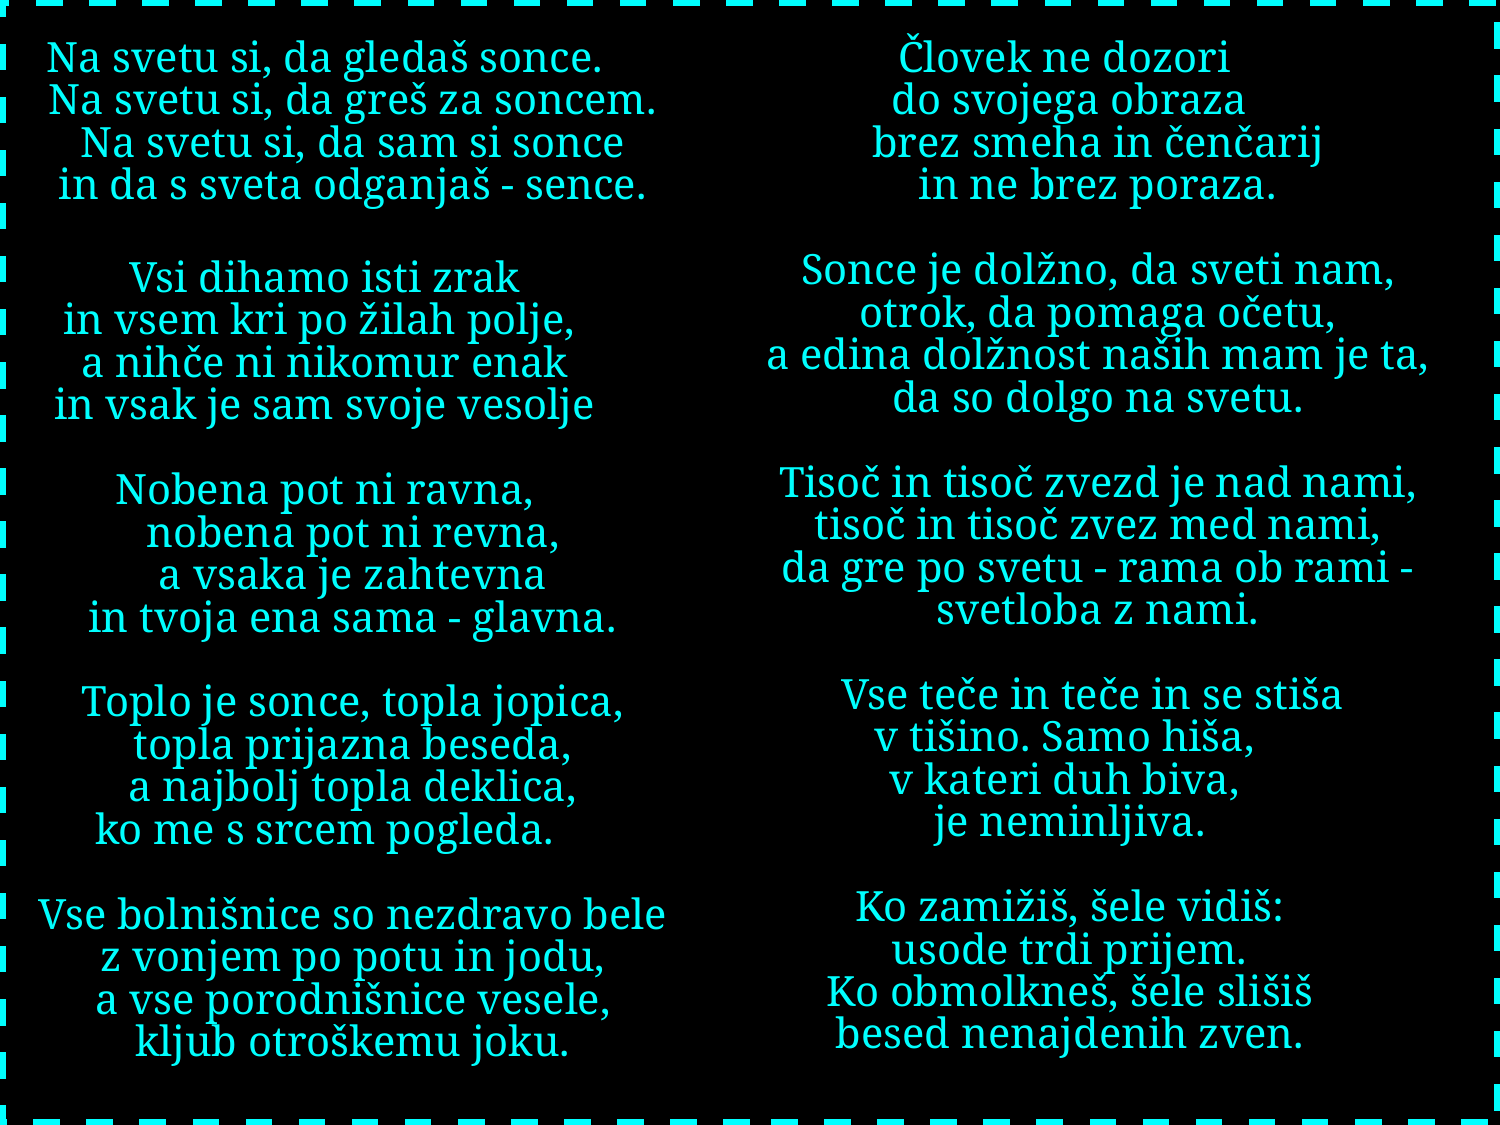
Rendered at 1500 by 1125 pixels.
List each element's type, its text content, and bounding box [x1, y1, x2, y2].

list Na svetu si, da gledaš sonce. Na svetu si, da greš za soncem. Na svetu si, da sam si sonce in da s sveta odganjaš - sence. Vsi dihamo isti zrak in vsem kri po žilah polje, a nihče ni nikomur enak in vsak je sam svoje vesolje Nobena pot ni ravna, nobena pot ni revna, a vsaka je zahtevna in tvoja ena sama - glavna. Toplo je sonce, topla jopica, topla prijazna beseda, a najbolj topla deklica, ko me s srcem pogleda. Vse bolnišnice so nezdravo bele z vonjem po potu in jodu, a vse porodnišnice vesele, kljub otroškemu joku. [0, 31, 691, 1059]
list Človek ne dozori do svojega obraza brez smeha in čenčarij in ne brez poraza. Sonce je dolžno, da sveti nam, otrok, da pomaga očetu, a edina dolžnost naših mam je ta, da so dolgo na svetu. Tisoč in tisoč zvezd je nad nami, tisoč in tisoč zvez med nami, da gre po svetu - rama ob rami - svetloba z nami. Vse teče in teče in se stiša v tišino. Samo hiša, v kateri duh biva, je neminljiva. Ko zamižiš, šele vidiš: usode trdi prijem. Ko obmolkneš, šele slišiš besed nenajdenih zven. [679, 31, 1461, 946]
